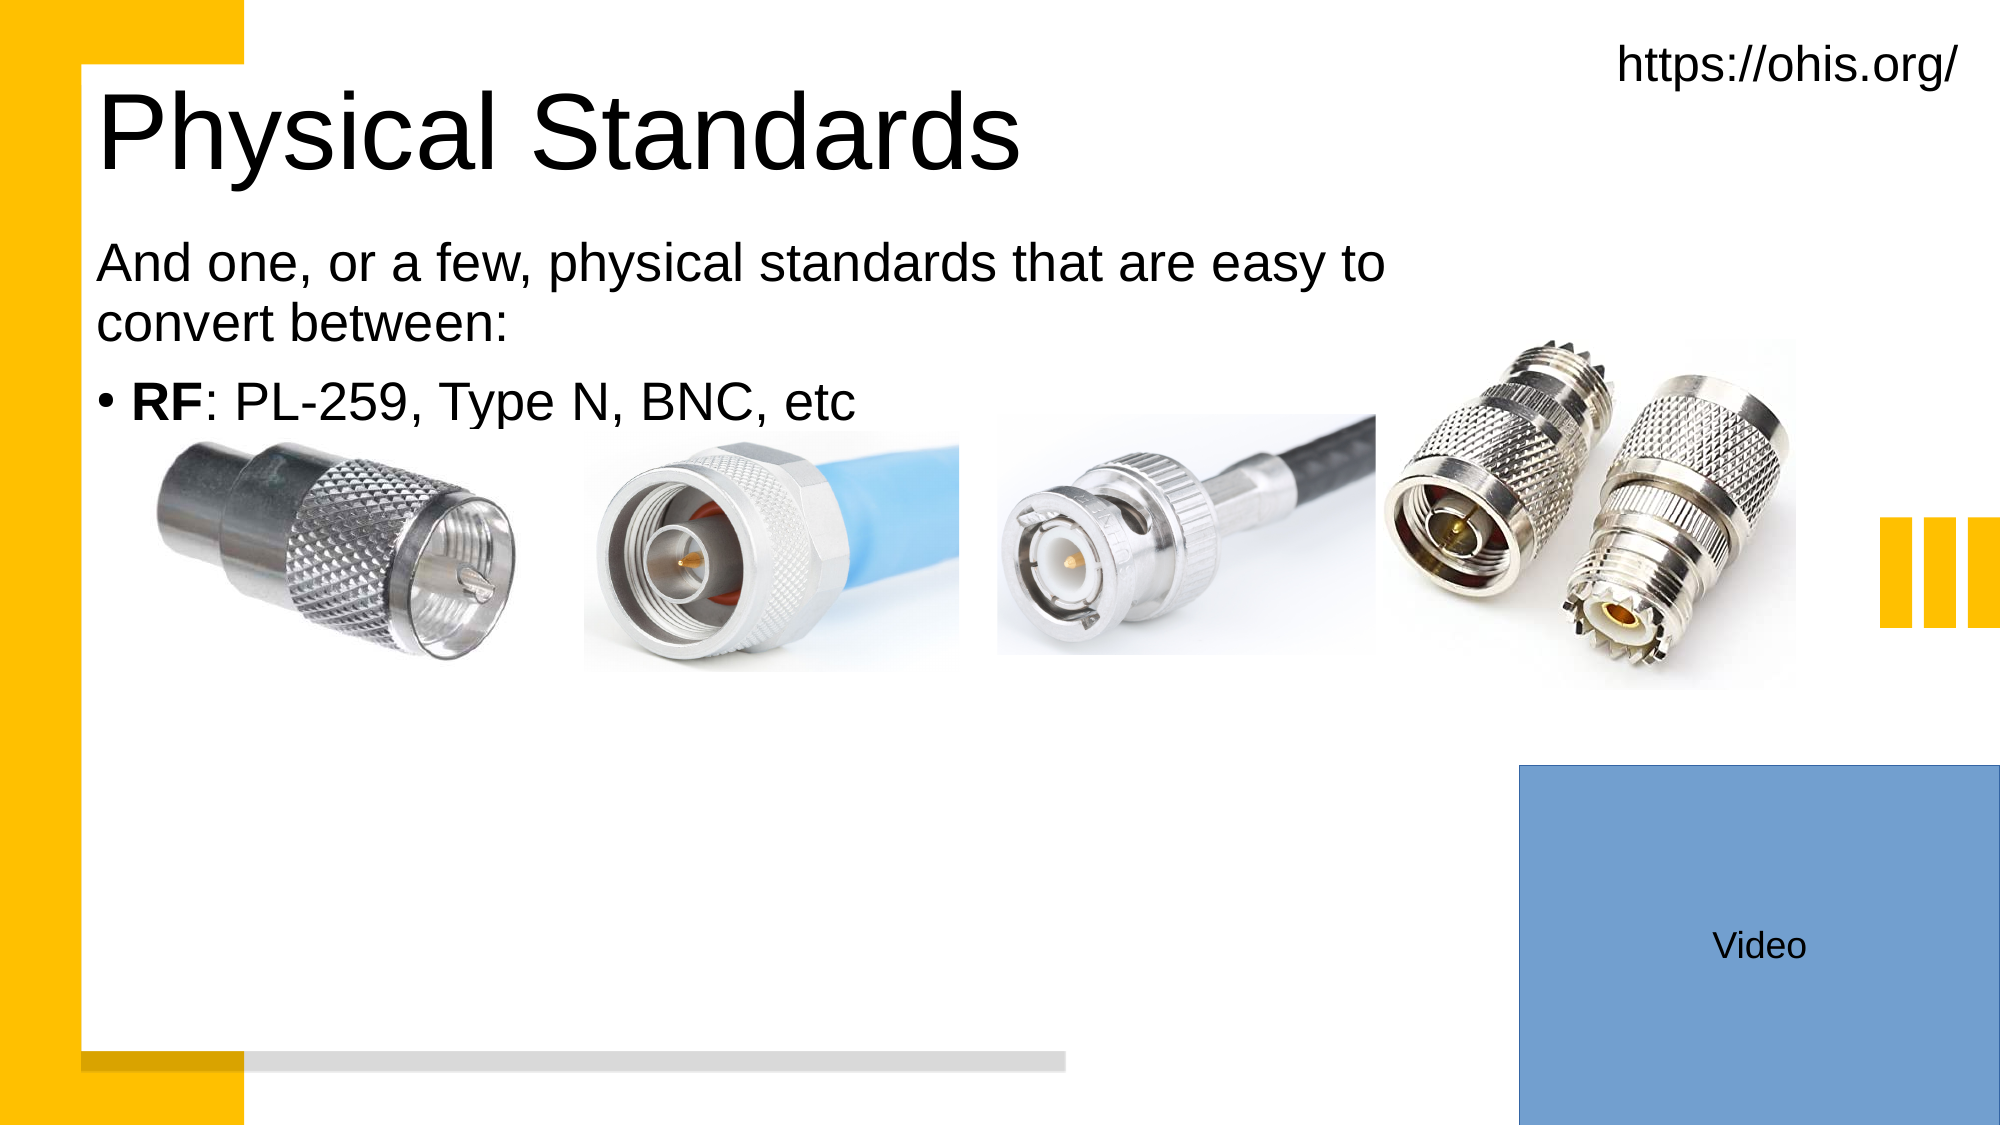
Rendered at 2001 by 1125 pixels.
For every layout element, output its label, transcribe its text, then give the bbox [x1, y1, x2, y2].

picture [1383, 339, 1796, 691]
picture [150, 429, 521, 676]
picture [997, 414, 1376, 655]
text_box Physical Standards [81, 64, 1921, 201]
text_box Video [1519, 765, 2000, 1125]
picture [584, 431, 960, 672]
text_box https://ohis.org/ [1590, 29, 1974, 105]
text_box And one, or a few, physical standards that are easy to convert between: RF: PL-259, Type N, BNC, etc [81, 224, 1516, 1006]
text_box [0, 0, 2000, 1125]
